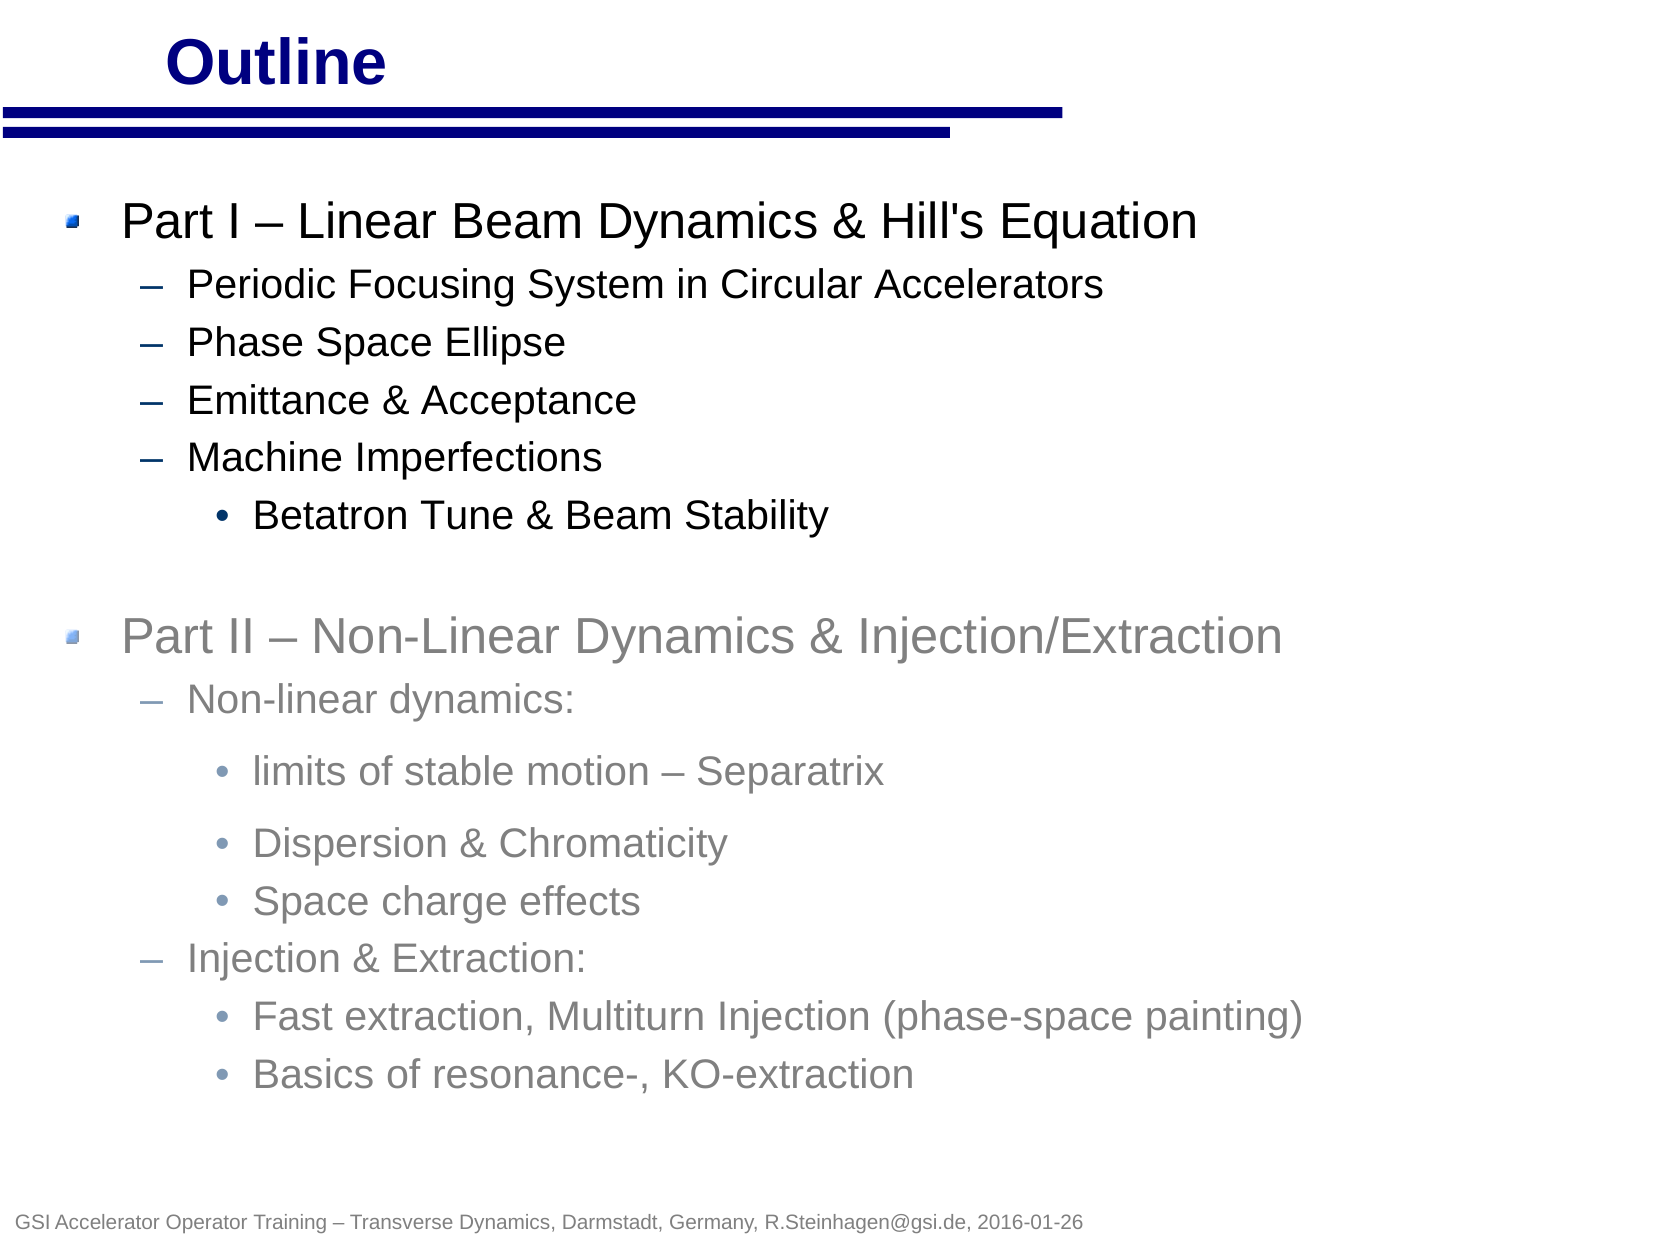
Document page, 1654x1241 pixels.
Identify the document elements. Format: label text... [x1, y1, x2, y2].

title Outline [165, 0, 1323, 124]
text_box [47, 578, 1583, 1134]
list Part I – Linear Beam Dynamics & Hill's Equation Periodic Focusing System in Circular Accelerators Phase Space Ellipse Emittance & Acceptance Machine Imperfections Betatron Tune & Beam Stability Part II – Non-Linear Dynamics & Injection/Extraction Non-linear dynamics: limits of stable motion – Separatrix Dispersion & Chromaticity Space charge effects Injection & Extraction: Fast extraction, Multiturn Injection (phase-space painting) Basics of resonance-, KO-extraction [65, 192, 1628, 1205]
